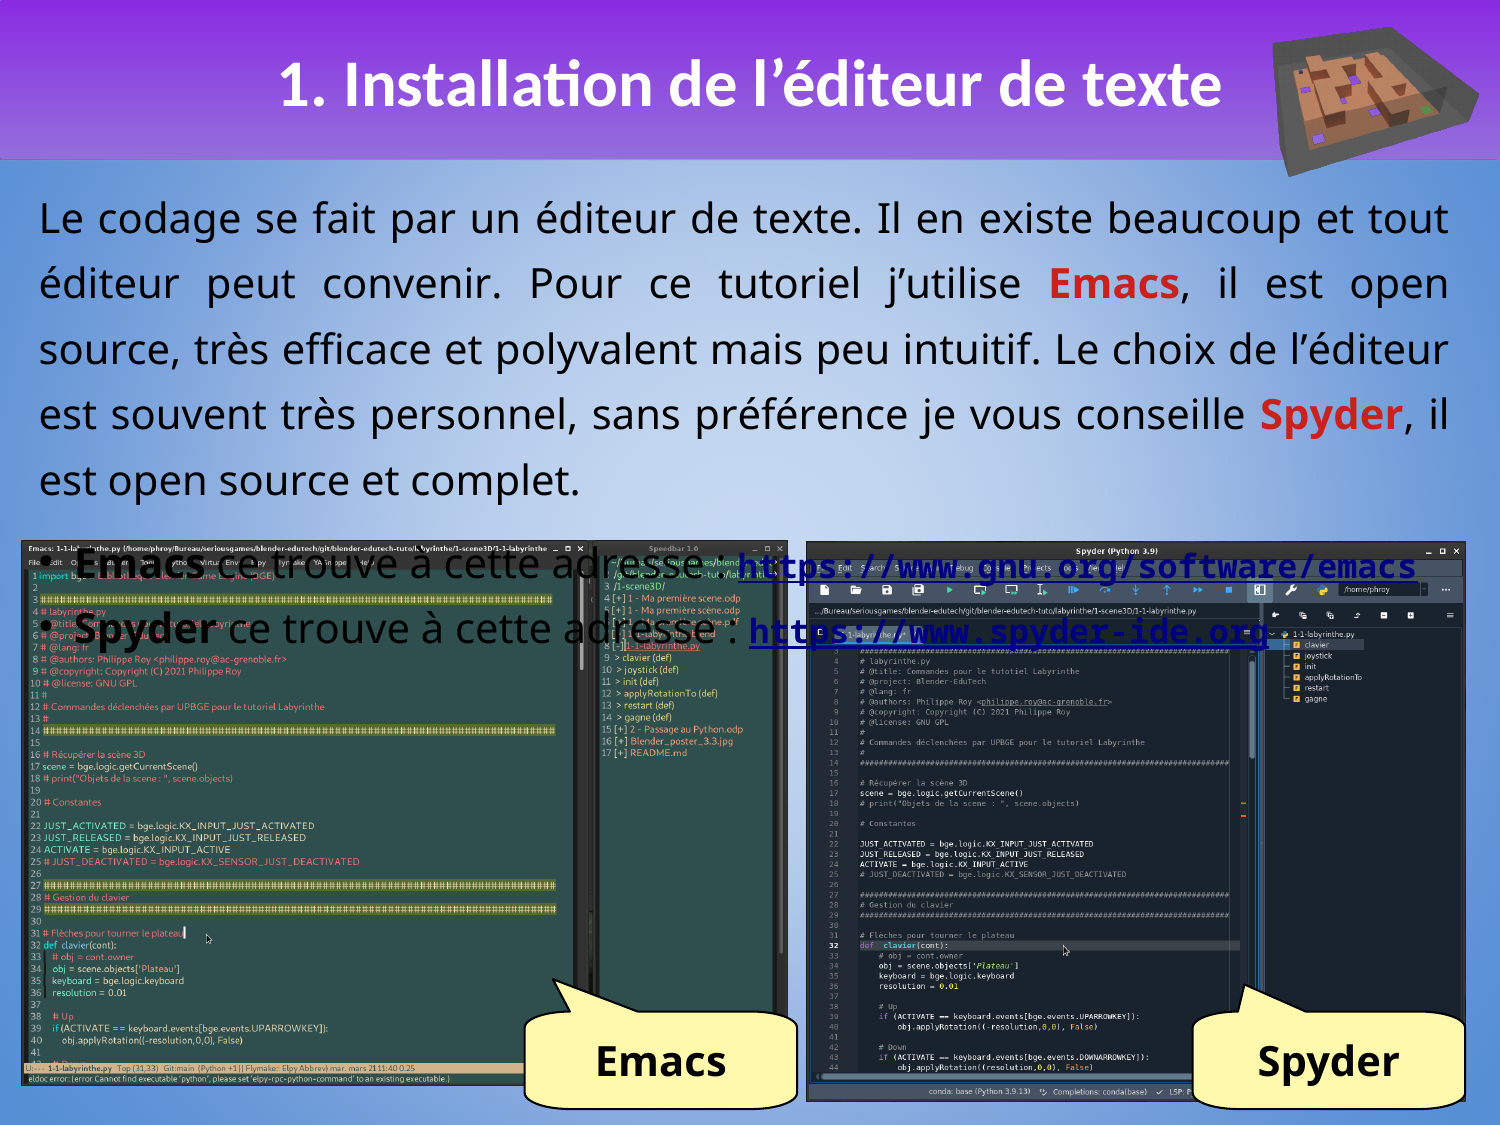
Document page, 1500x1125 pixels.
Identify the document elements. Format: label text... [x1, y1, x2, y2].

text_box Emacs [524, 979, 798, 1110]
picture [0, 27, 1500, 1125]
text_box Le codage se fait par un éditeur de texte. Il en existe beaucoup et tout éditeur peut convenir. Pour ce tutoriel j’utilise Emacs, il est open source, très efficace et polyvalent mais peu intuitif. Le choix de l’éditeur est souvent très personnel, sans préférence je vous conseille Spyder, il est open source et complet. Emacs ce trouve à cette adresse : https://www.gnu.org/software/emacs Spyder ce trouve à cette adresse : https://www.spyder-ide.org [23, 172, 1465, 494]
text_box Spyder [1192, 984, 1466, 1110]
text_box 1. Installation de l’éditeur de texte [0, 0, 1500, 159]
